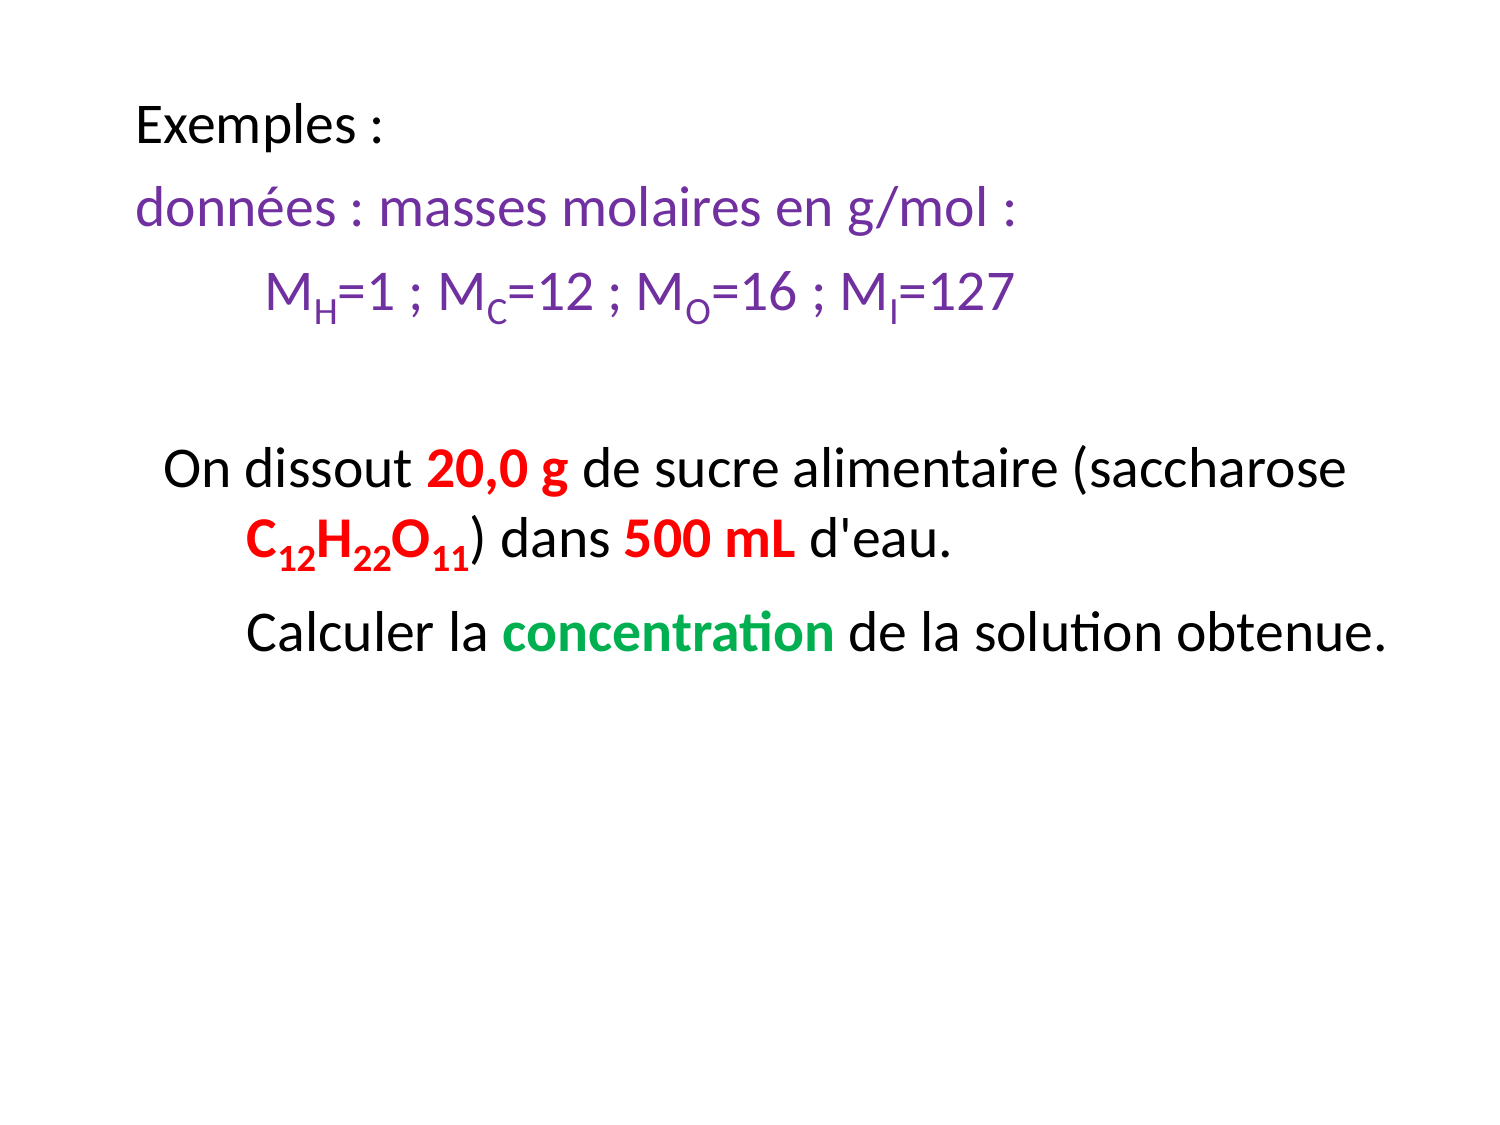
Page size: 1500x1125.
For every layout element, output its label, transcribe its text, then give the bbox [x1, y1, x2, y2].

list Exemples : données : masses molaires en g/mol : MH=1 ; MC=12 ; MO=16 ; MI=127 On dissout 20,0 g de sucre alimentaire (saccharose C12H22O11) dans 500 mL d'eau. Calculer la concentration de la solution obtenue. [64, 78, 1415, 681]
